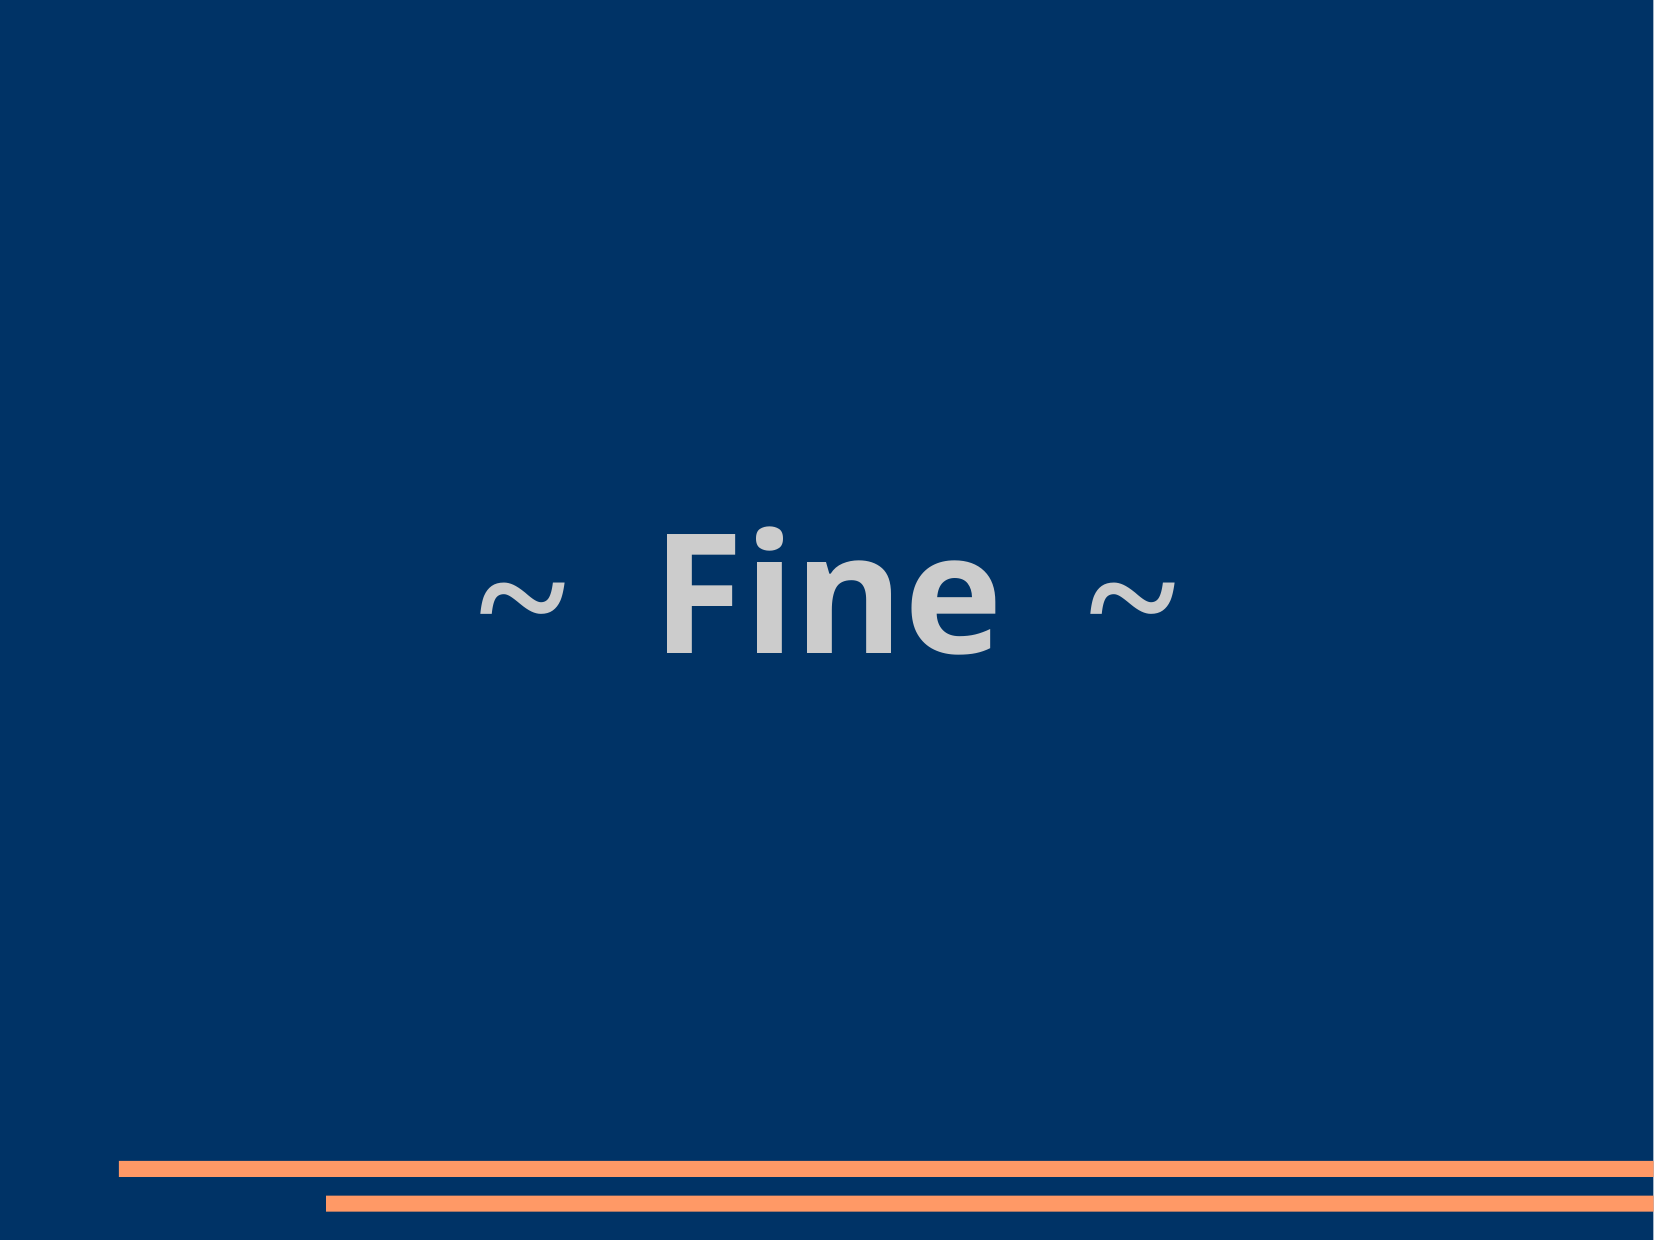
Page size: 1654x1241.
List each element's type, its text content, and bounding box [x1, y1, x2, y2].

subtitle ~ Fine ~ [121, 53, 1534, 1125]
